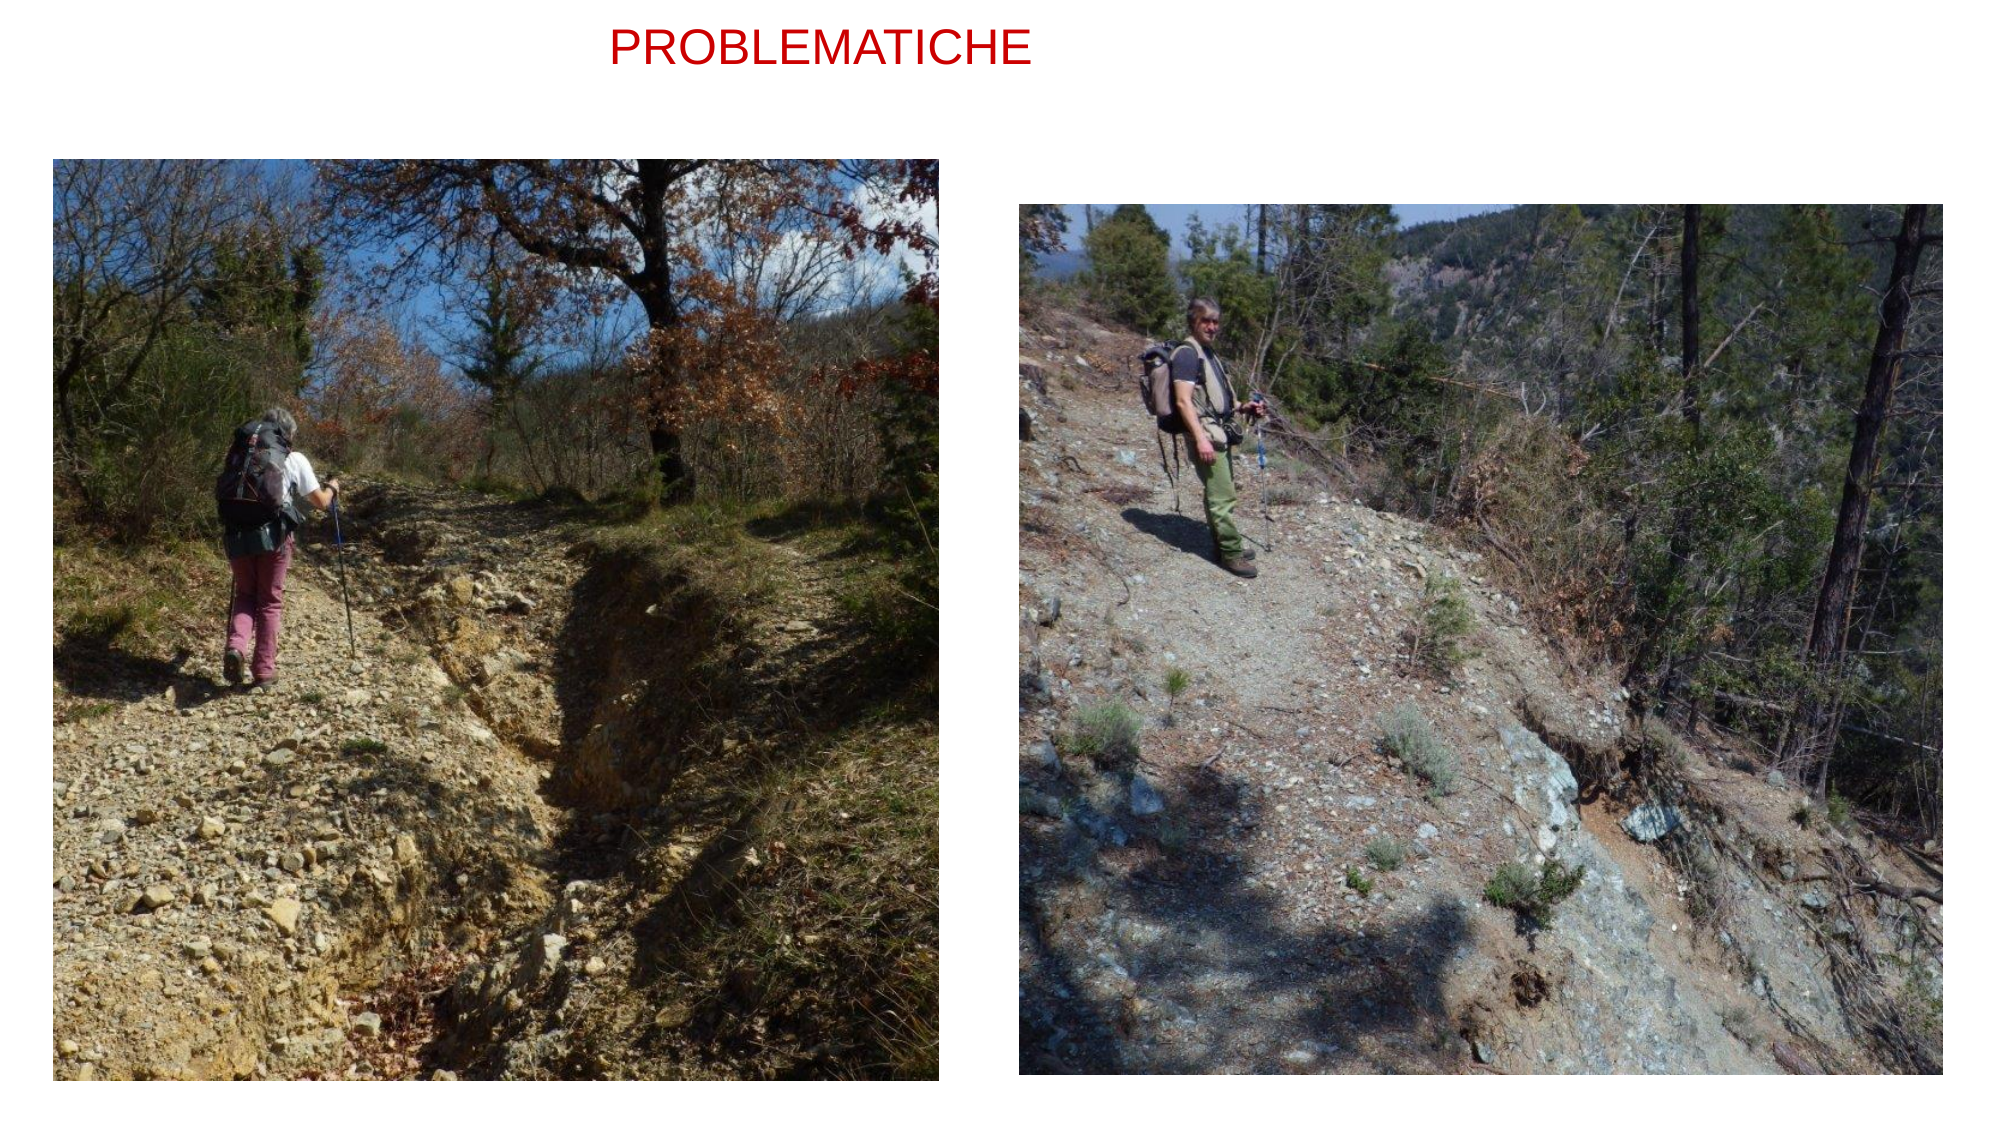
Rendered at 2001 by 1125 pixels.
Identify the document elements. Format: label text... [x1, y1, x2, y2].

picture [53, 159, 939, 1081]
text_box PROBLEMATICHE [59, 12, 1583, 95]
picture [1019, 204, 1943, 1075]
